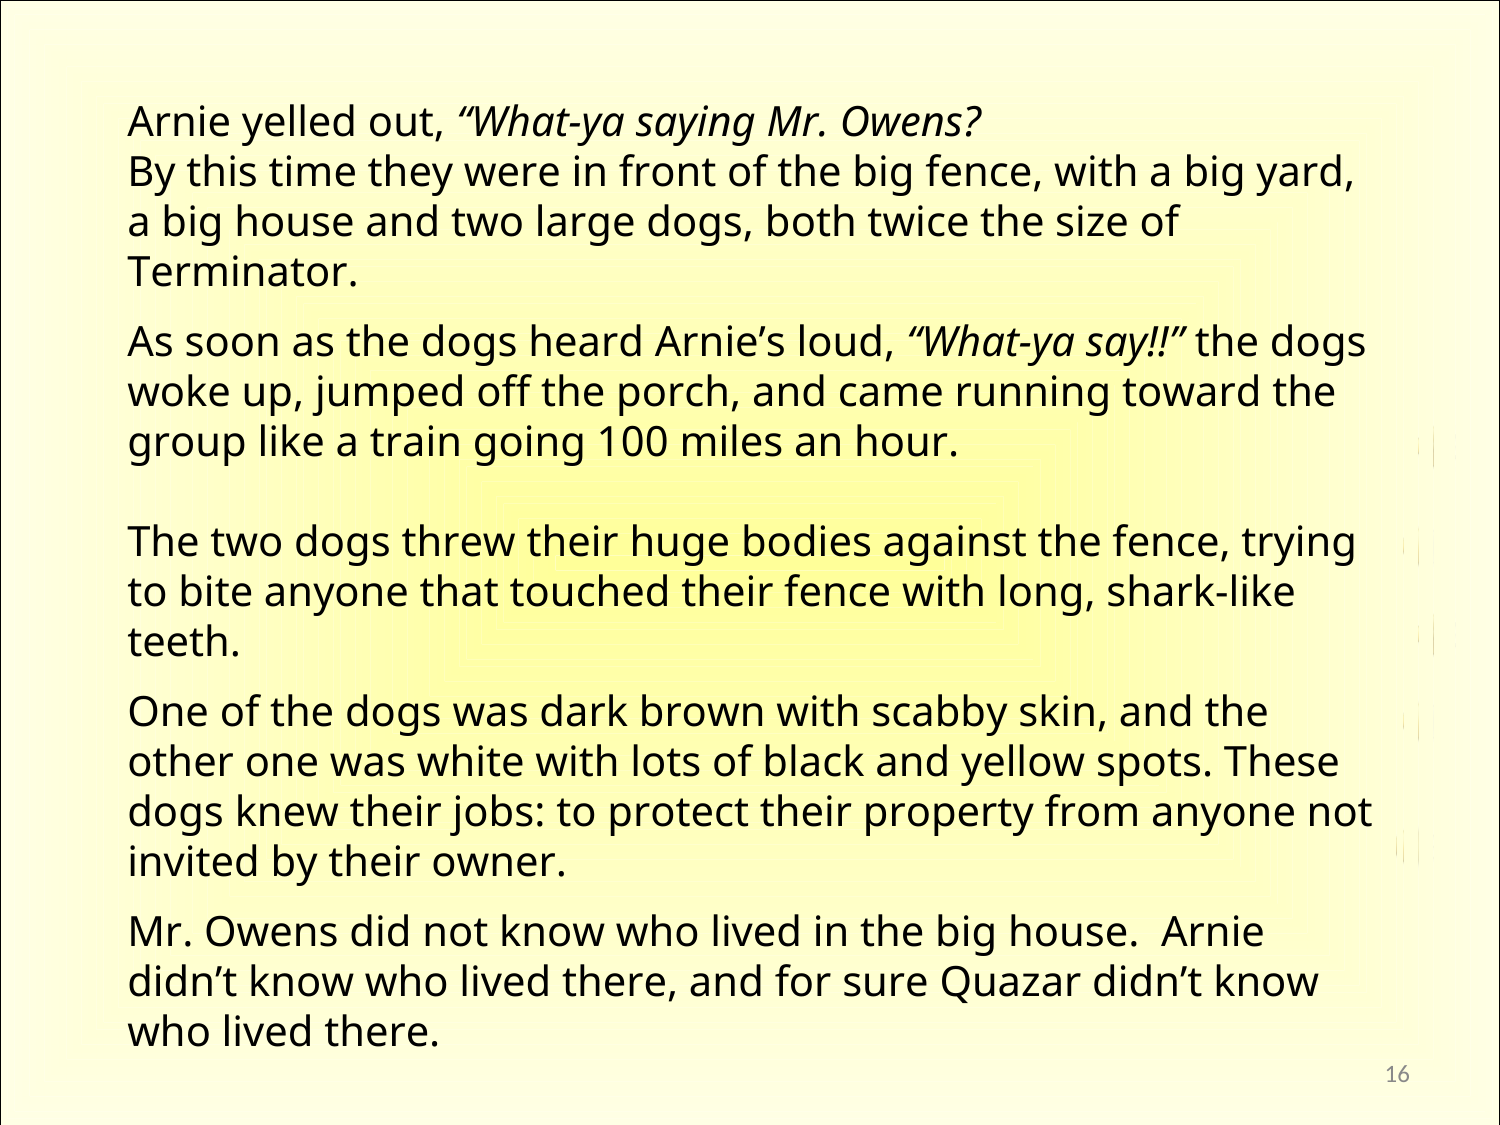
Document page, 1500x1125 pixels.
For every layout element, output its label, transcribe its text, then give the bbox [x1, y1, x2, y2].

text_box Arnie yelled out, “What-ya saying Mr. Owens? By this time they were in front of the big fence, with a big yard, a big house and two large dogs, both twice the size of Terminator. As soon as the dogs heard Arnie’s loud, “What-ya say!!” the dogs woke up, jumped off the porch, and came running toward the group like a train going 100 miles an hour. The two dogs threw their huge bodies against the fence, trying to bite anyone that touched their fence with long, shark-like teeth. One of the dogs was dark brown with scabby skin, and the other one was white with lots of black and yellow spots. These dogs knew their jobs: to protect their property from anyone not invited by their owner. Mr. Owens did not know who lived in the big house. Arnie didn’t know who lived there, and for sure Quazar didn’t know who lived there. [112, 87, 1401, 1063]
text_box <number> [1074, 1042, 1426, 1103]
text_box [0, 0, 1500, 1125]
